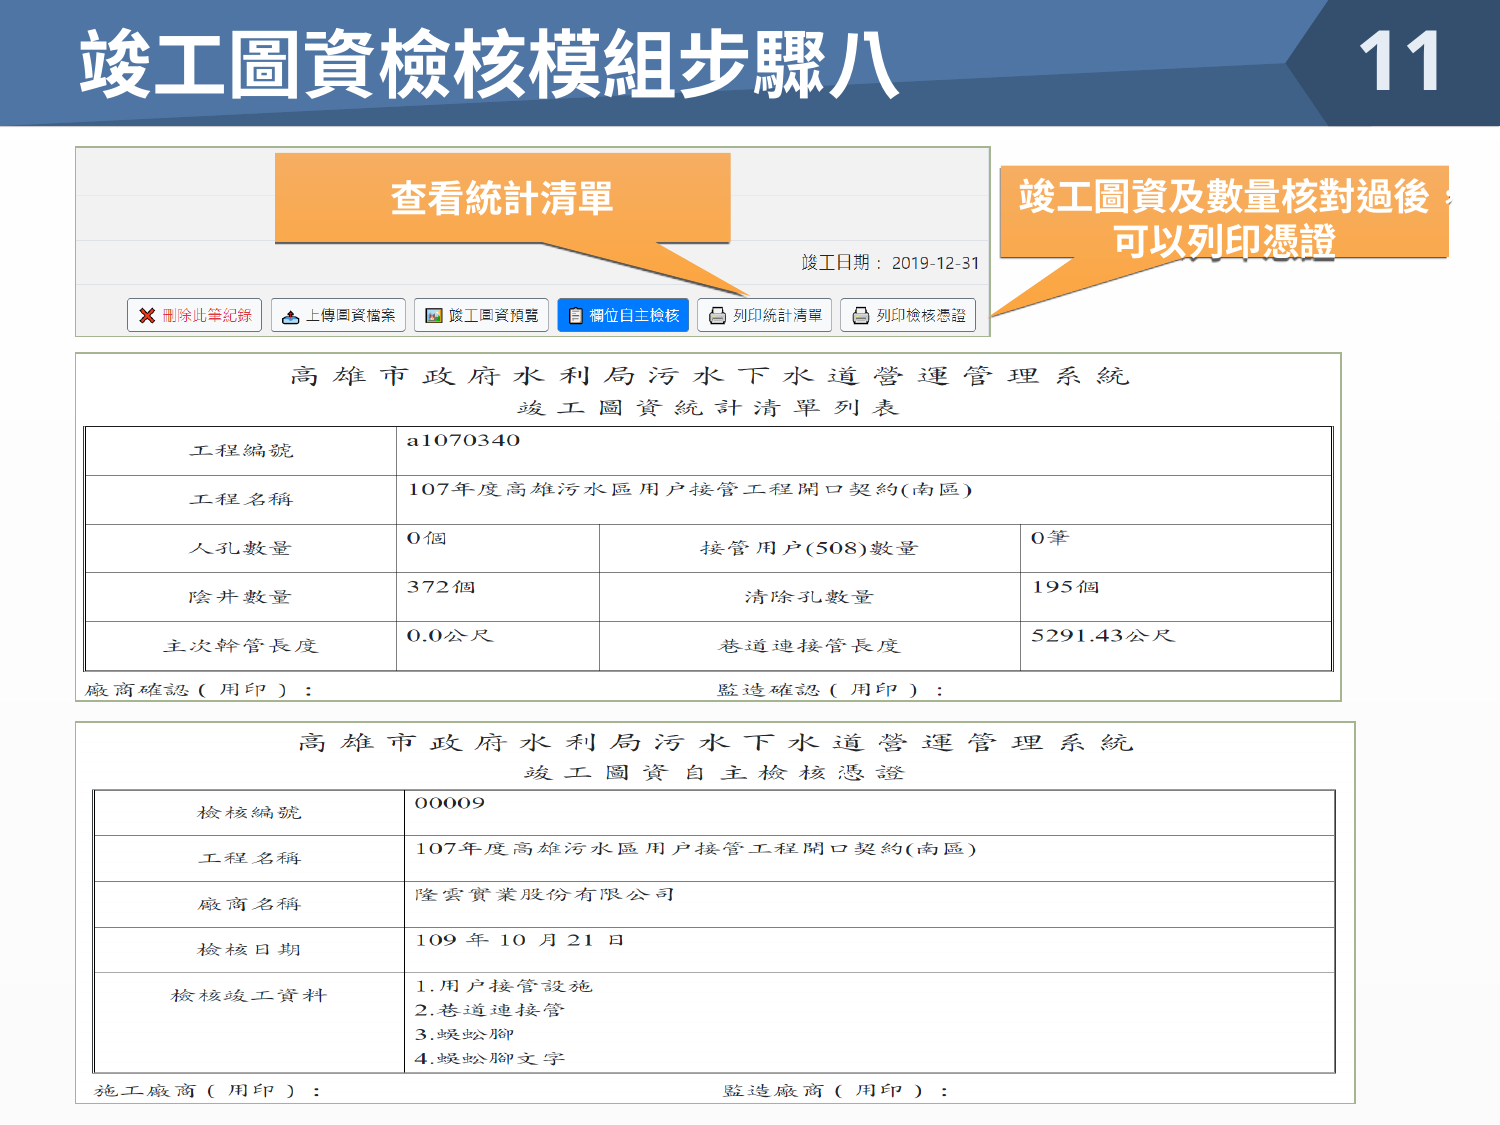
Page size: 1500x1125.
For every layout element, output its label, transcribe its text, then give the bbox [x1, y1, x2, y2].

picture [76, 147, 990, 336]
picture [76, 353, 1341, 701]
picture [76, 722, 1355, 1103]
text_box 竣工圖資及數量核對過後，可以列印憑證 [987, 165, 1449, 318]
text_box 竣工圖資檢核模組步驟八 [62, 9, 1282, 116]
text_box 11 [1340, 0, 1500, 116]
text_box 查看統計清單 [275, 152, 751, 296]
